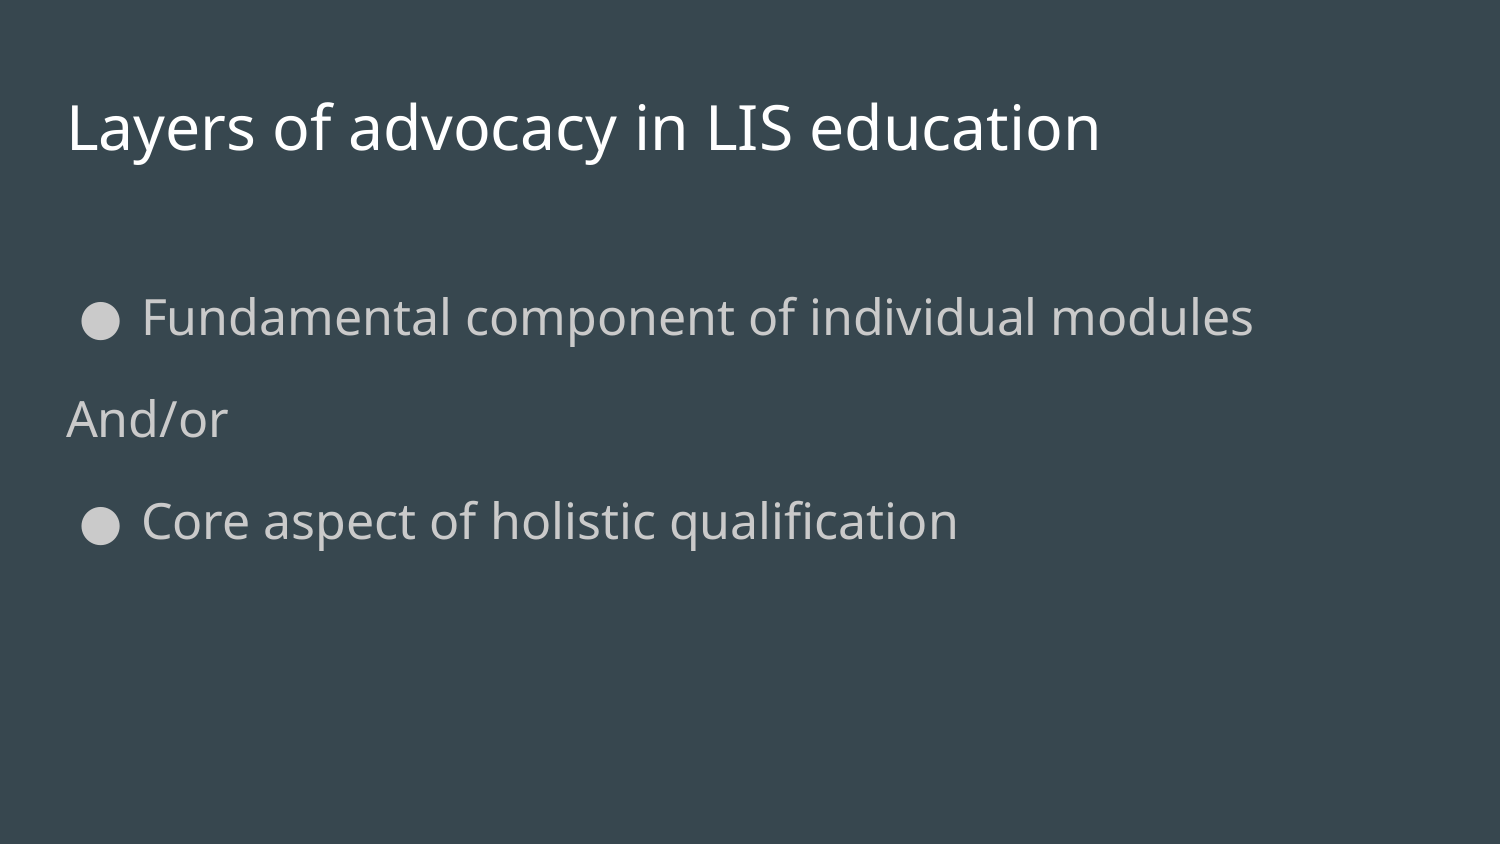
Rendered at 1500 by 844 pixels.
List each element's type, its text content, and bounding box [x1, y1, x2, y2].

title Layers of advocacy in LIS education [51, 72, 1449, 167]
list Fundamental component of individual modules And/or Core aspect of holistic qualification [51, 261, 1449, 670]
